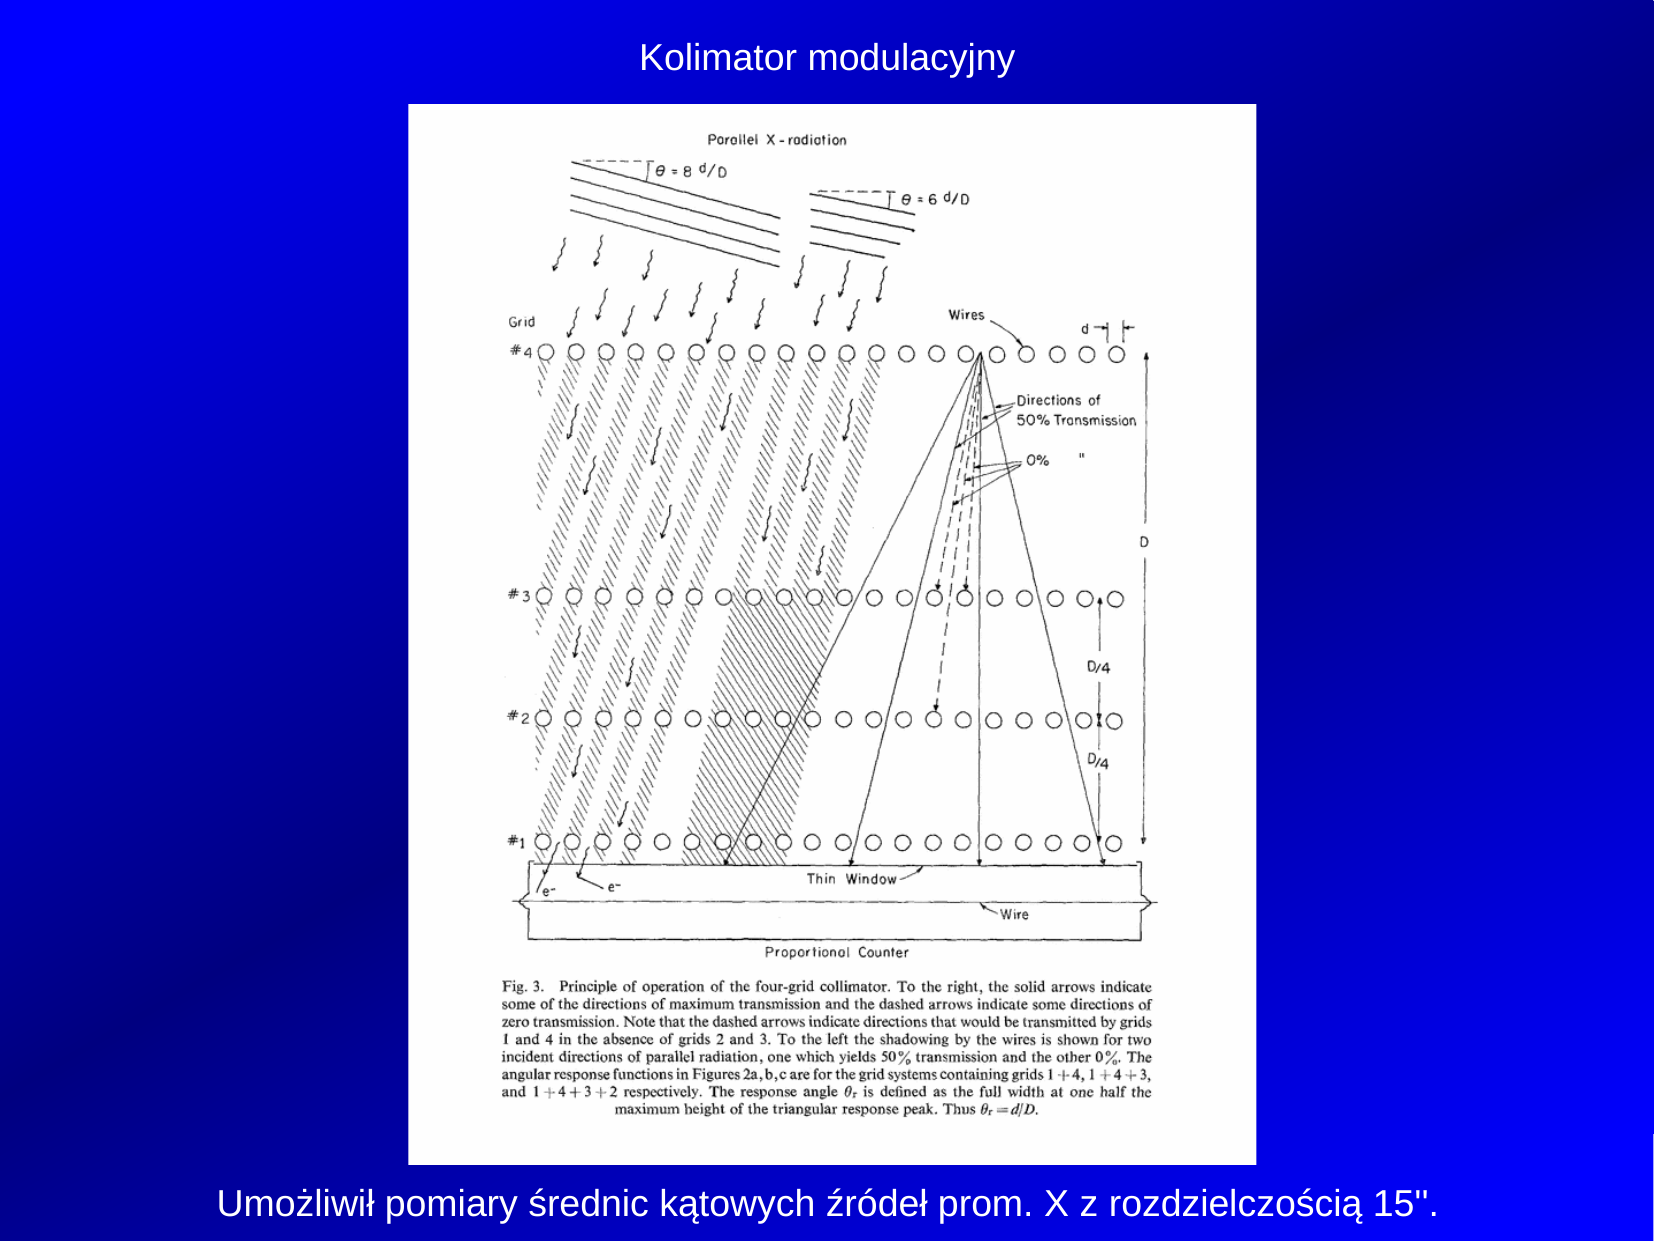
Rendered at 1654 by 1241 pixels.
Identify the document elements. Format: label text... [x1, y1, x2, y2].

text_box Umożliwił pomiary średnic kątowych źródeł prom. X z rozdzielczością 15''. [201, 1175, 1455, 1233]
text_box Kolimator modulacyjny [624, 29, 1031, 87]
picture [408, 104, 1257, 1165]
